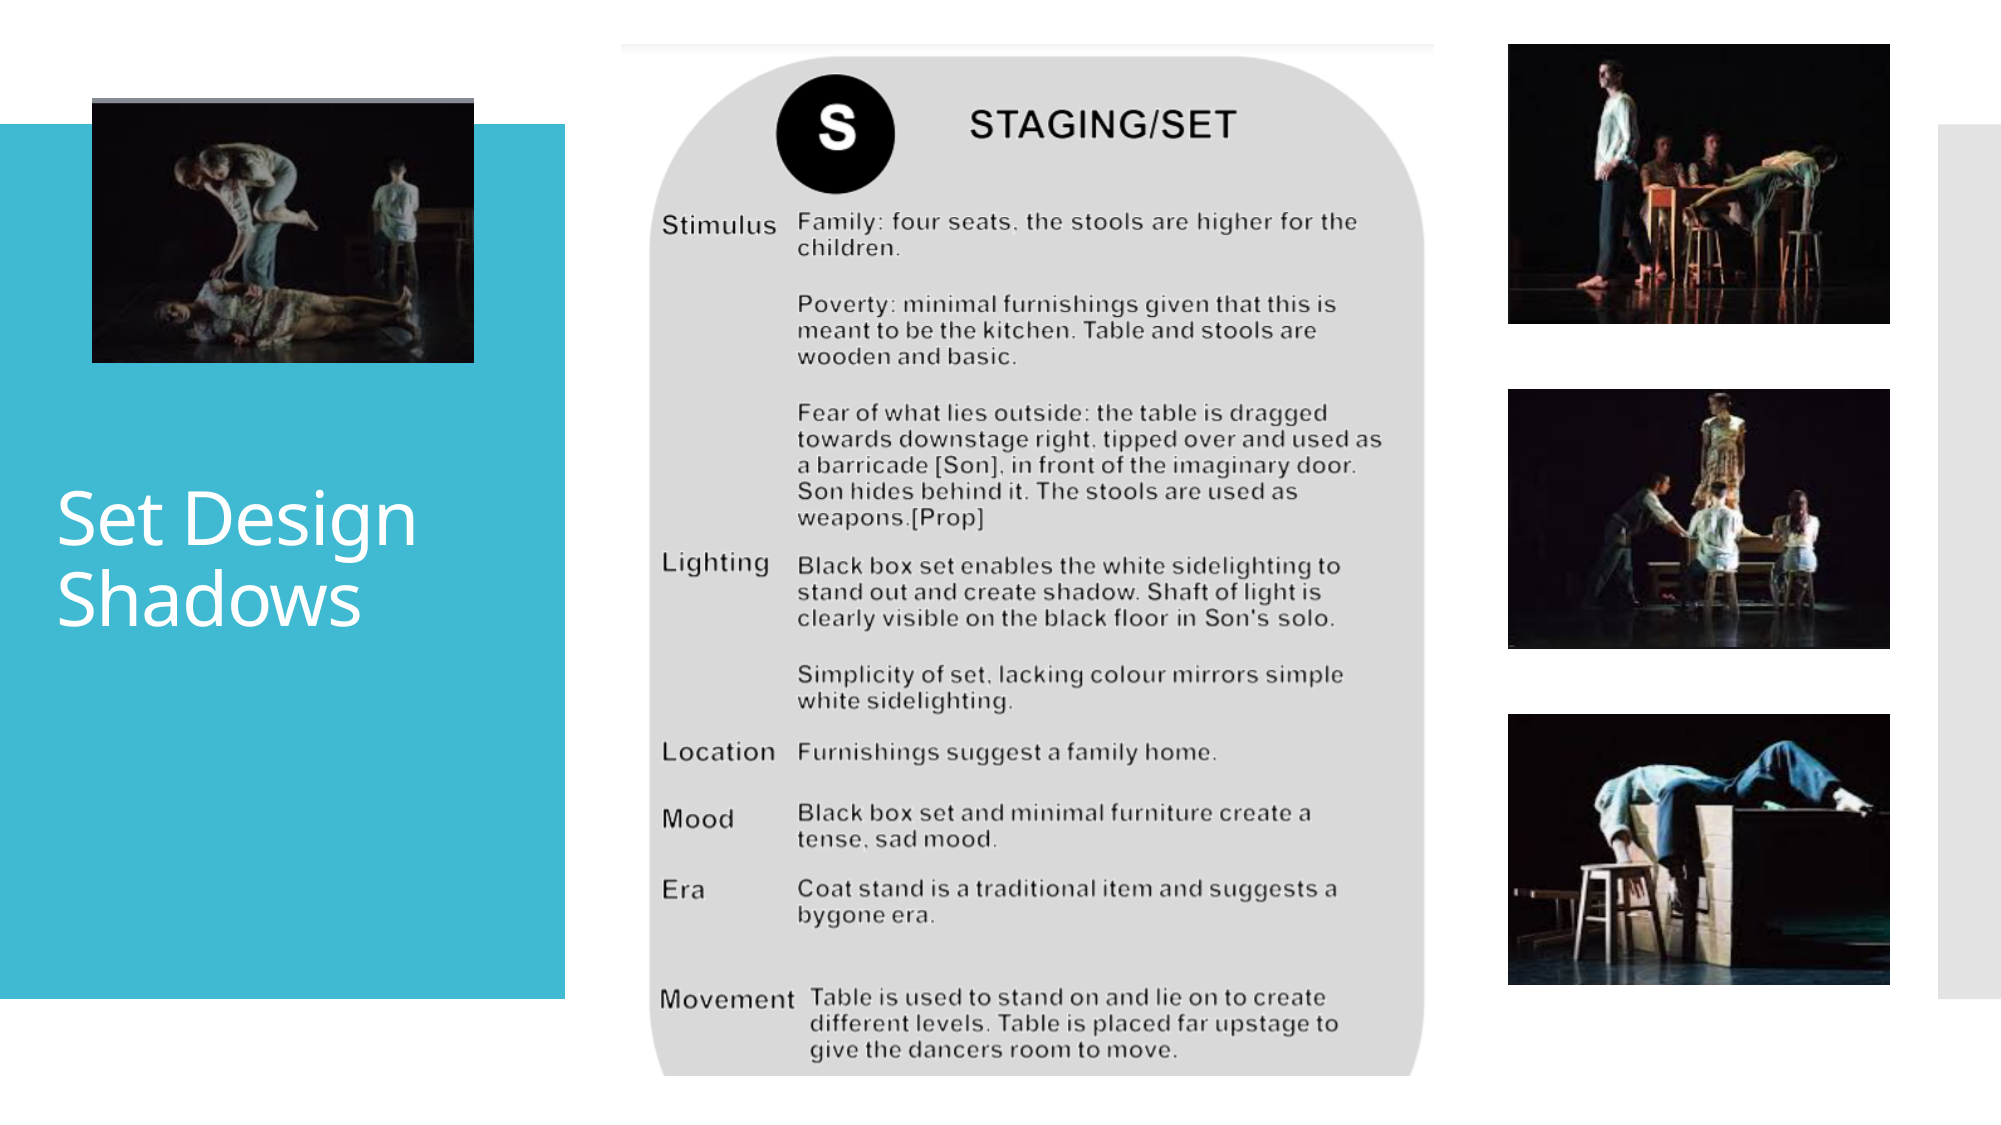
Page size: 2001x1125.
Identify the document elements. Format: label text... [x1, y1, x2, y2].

title Set Design Shadows [41, 184, 526, 940]
picture [92, 99, 474, 363]
picture [621, 44, 1434, 1076]
picture [1508, 44, 1890, 324]
picture [1508, 714, 1890, 986]
picture [1508, 389, 1890, 649]
